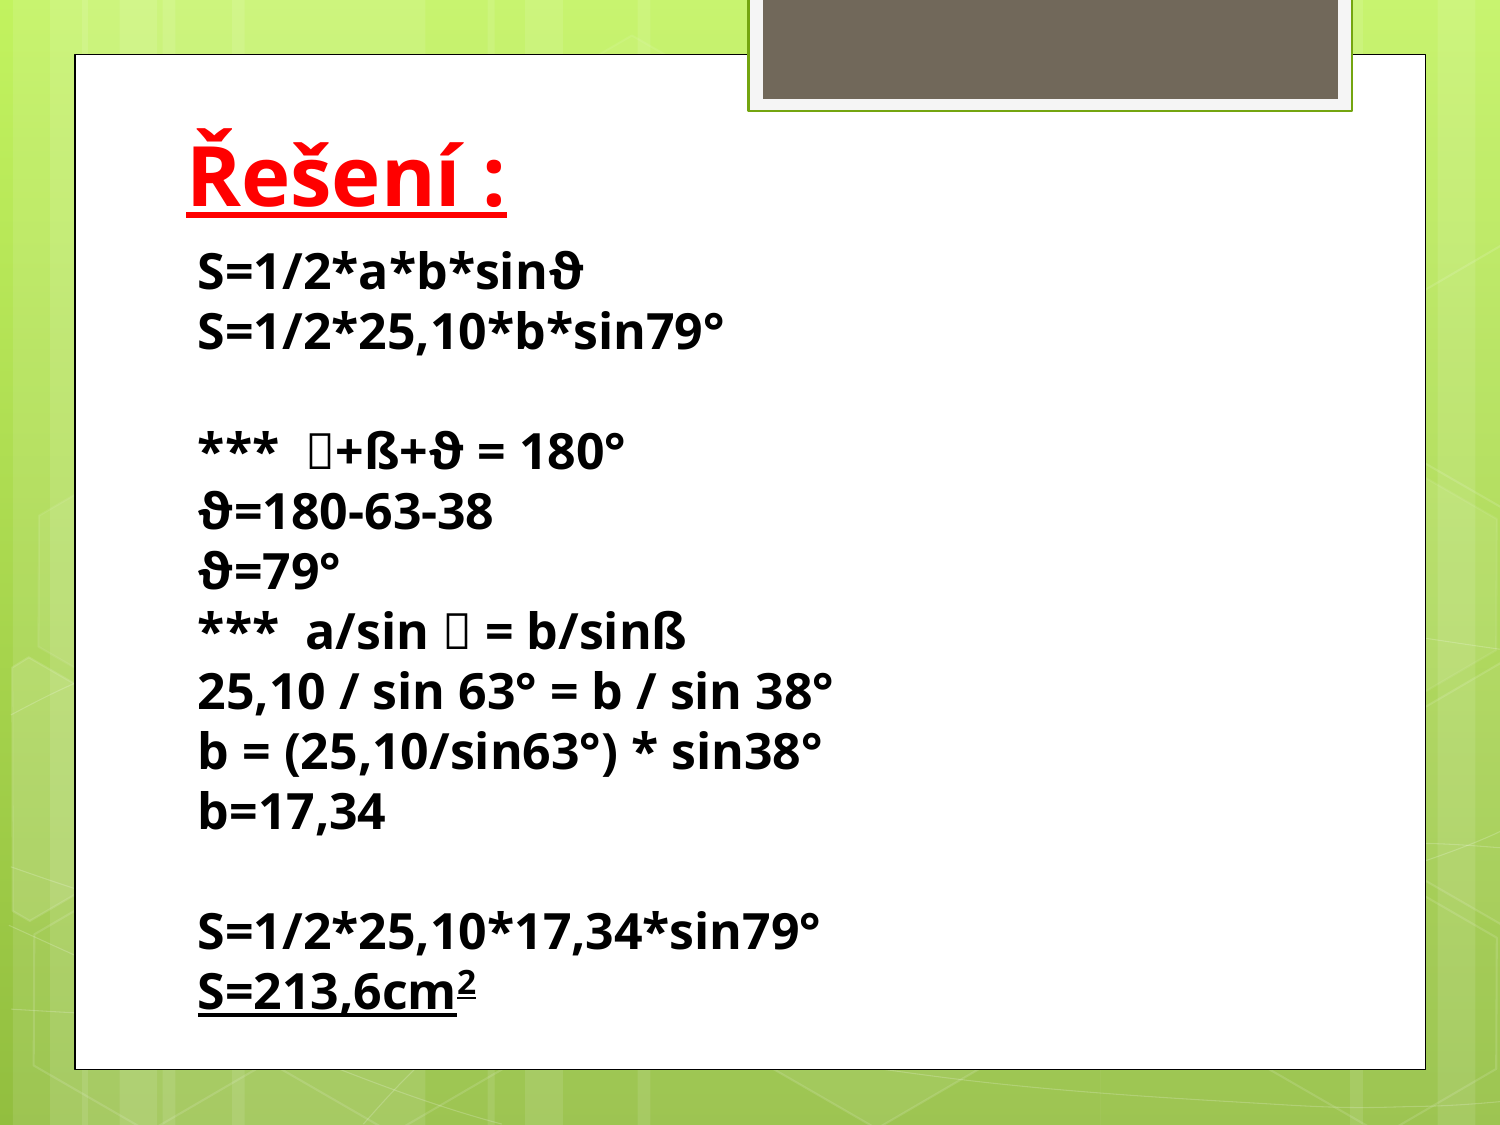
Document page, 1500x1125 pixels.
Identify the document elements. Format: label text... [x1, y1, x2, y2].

title Řešení : [171, 42, 1415, 231]
text_box S=1/2*a*b*sinϑ S=1/2*25,10*b*sin79° *** +ß+ϑ = 180° ϑ=180-63-38 ϑ=79° *** a/sin  = b/sinß 25,10 / sin 63° = b / sin 38° b = (25,10/sin63°) * sin38° b=17,34 S=1/2*25,10*17,34*sin79° S=213,6cm2 [183, 232, 1305, 1087]
